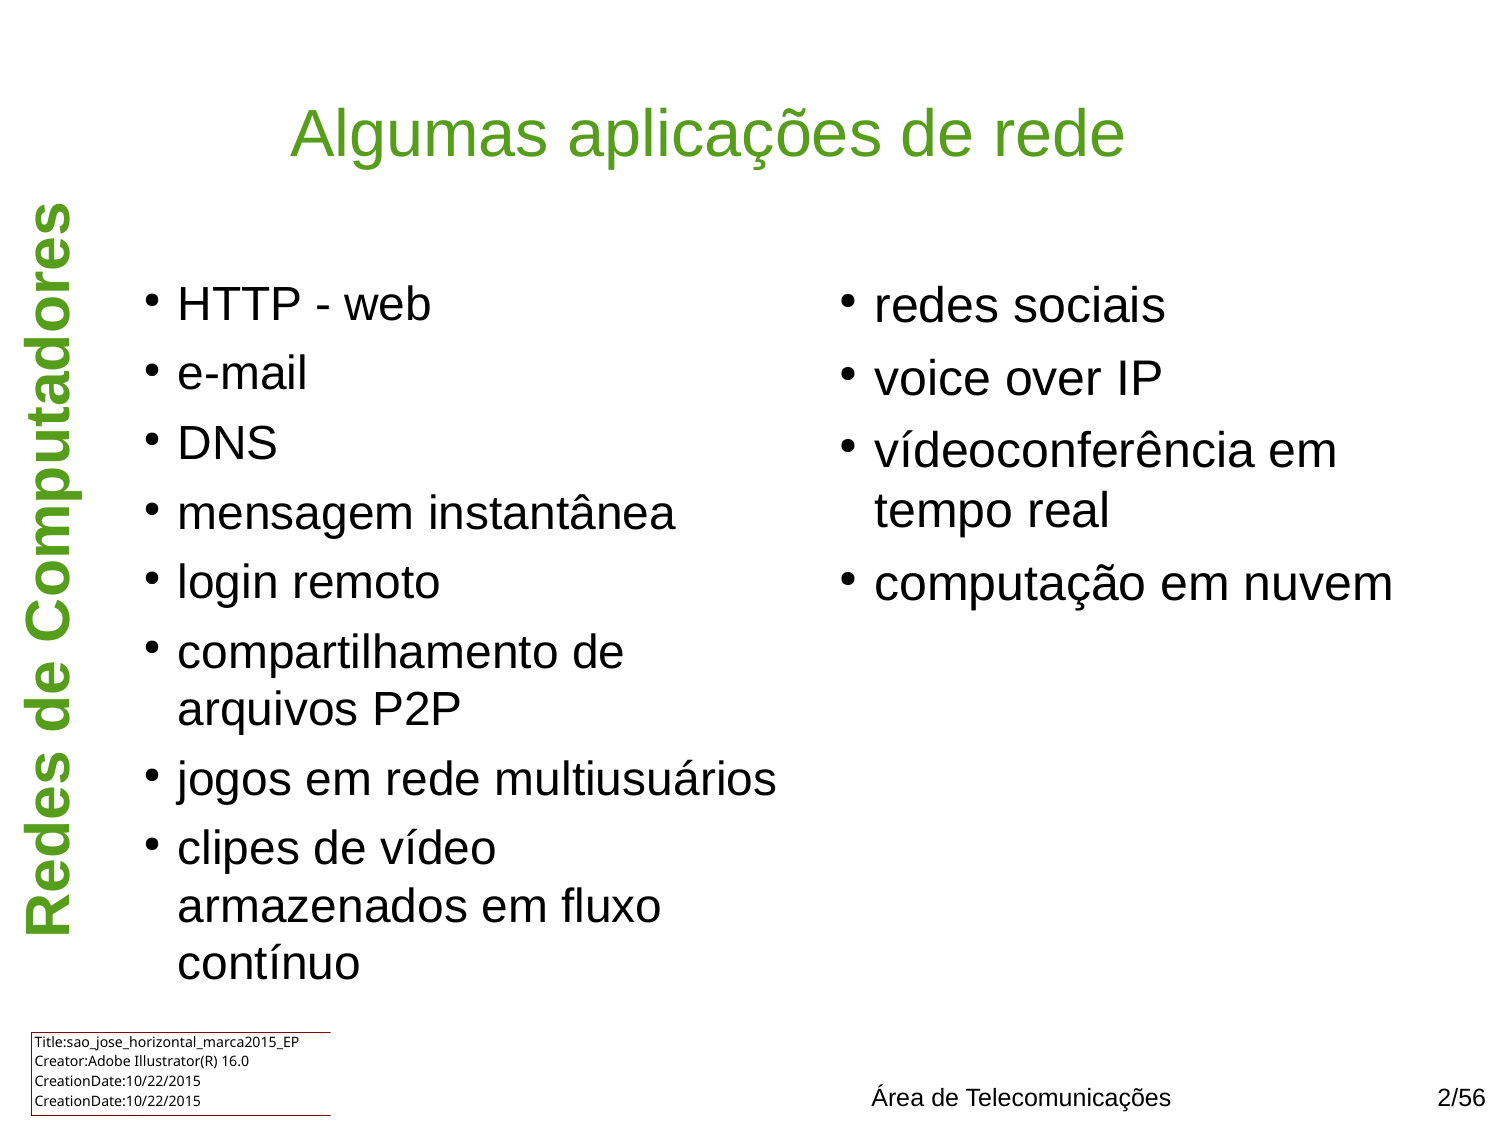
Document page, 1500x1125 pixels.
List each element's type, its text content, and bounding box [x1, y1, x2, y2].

text_box redes sociais voice over IP vídeoconferência em tempo real computação em nuvem [824, 265, 1494, 1028]
title Algumas aplicações de rede [0, 39, 1477, 228]
text_box HTTP - web e-mail DNS mensagem instantânea login remoto compartilhamento de arquivos P2P jogos em rede multiusuários clipes de vídeo armazenados em fluxo contínuo [128, 265, 798, 1028]
